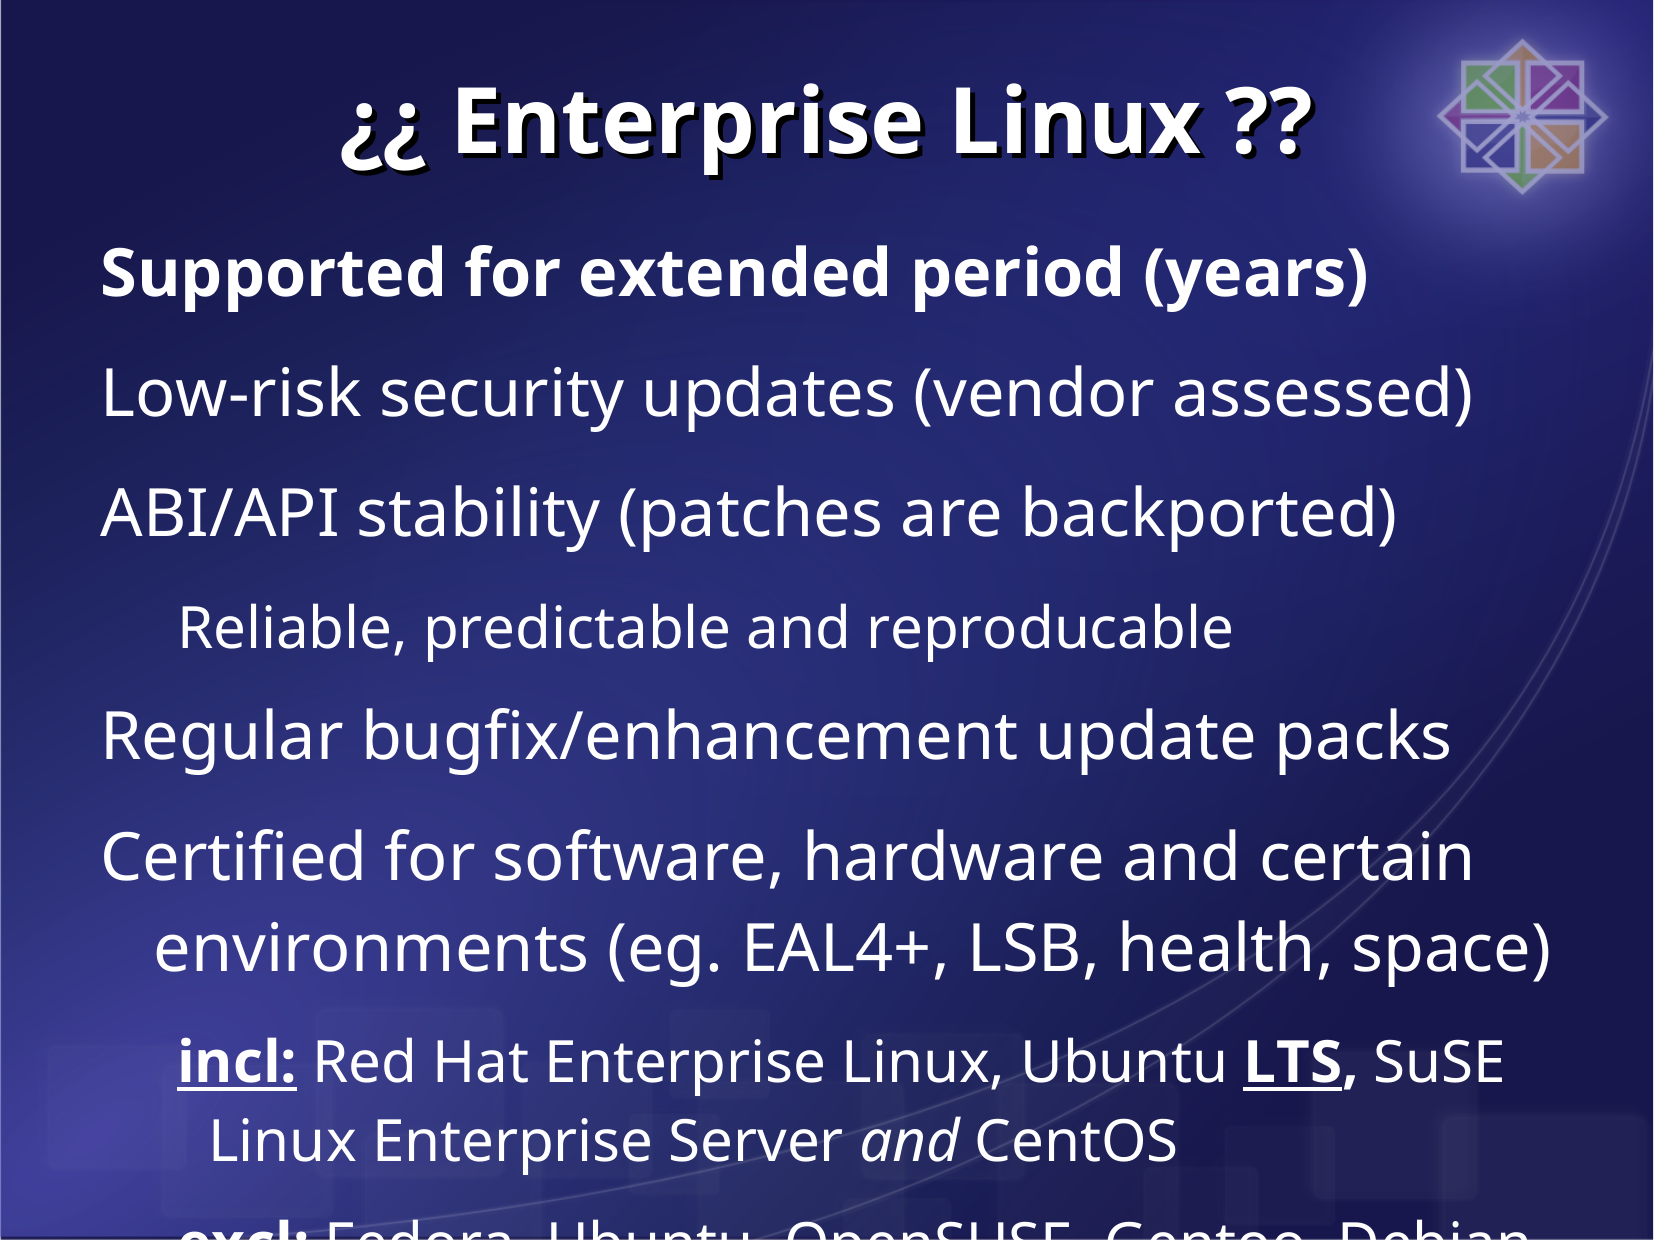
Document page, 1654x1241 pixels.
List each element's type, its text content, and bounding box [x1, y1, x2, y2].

picture [1190, 1237, 1205, 1241]
picture [909, 1237, 924, 1241]
picture [433, 1236, 448, 1241]
title ¿¿ Enterprise Linux ?? [82, 49, 1571, 188]
picture [875, 1236, 889, 1241]
picture [599, 1237, 614, 1241]
picture [1423, 1237, 1438, 1241]
picture [397, 1236, 411, 1241]
picture [1390, 1236, 1404, 1241]
picture [1246, 1236, 1261, 1241]
picture [365, 1236, 379, 1241]
picture [0, 0, 1654, 1241]
picture [671, 1237, 686, 1241]
picture [1507, 1237, 1522, 1241]
picture [1281, 1236, 1296, 1241]
list Supported for extended period (years) Low-risk security updates (vendor assessed) ABI/API stability (patches are backported) Reliable, predictable and reproducable Regular bugfix/enhancement update packs Certified for software, hardware and certain environments (eg. EAL4+, LSB, health, space) incl: Red Hat Enterprise Linux, Ubuntu LTS, SuSE Linux Enterprise Server and CentOS excl: Fedora, Ubuntu, OpenSUSE, Gentoo, Debian [82, 225, 1571, 1201]
picture [840, 1236, 855, 1241]
picture [1156, 1236, 1170, 1241]
picture [793, 1226, 820, 1241]
picture [1348, 1227, 1370, 1241]
